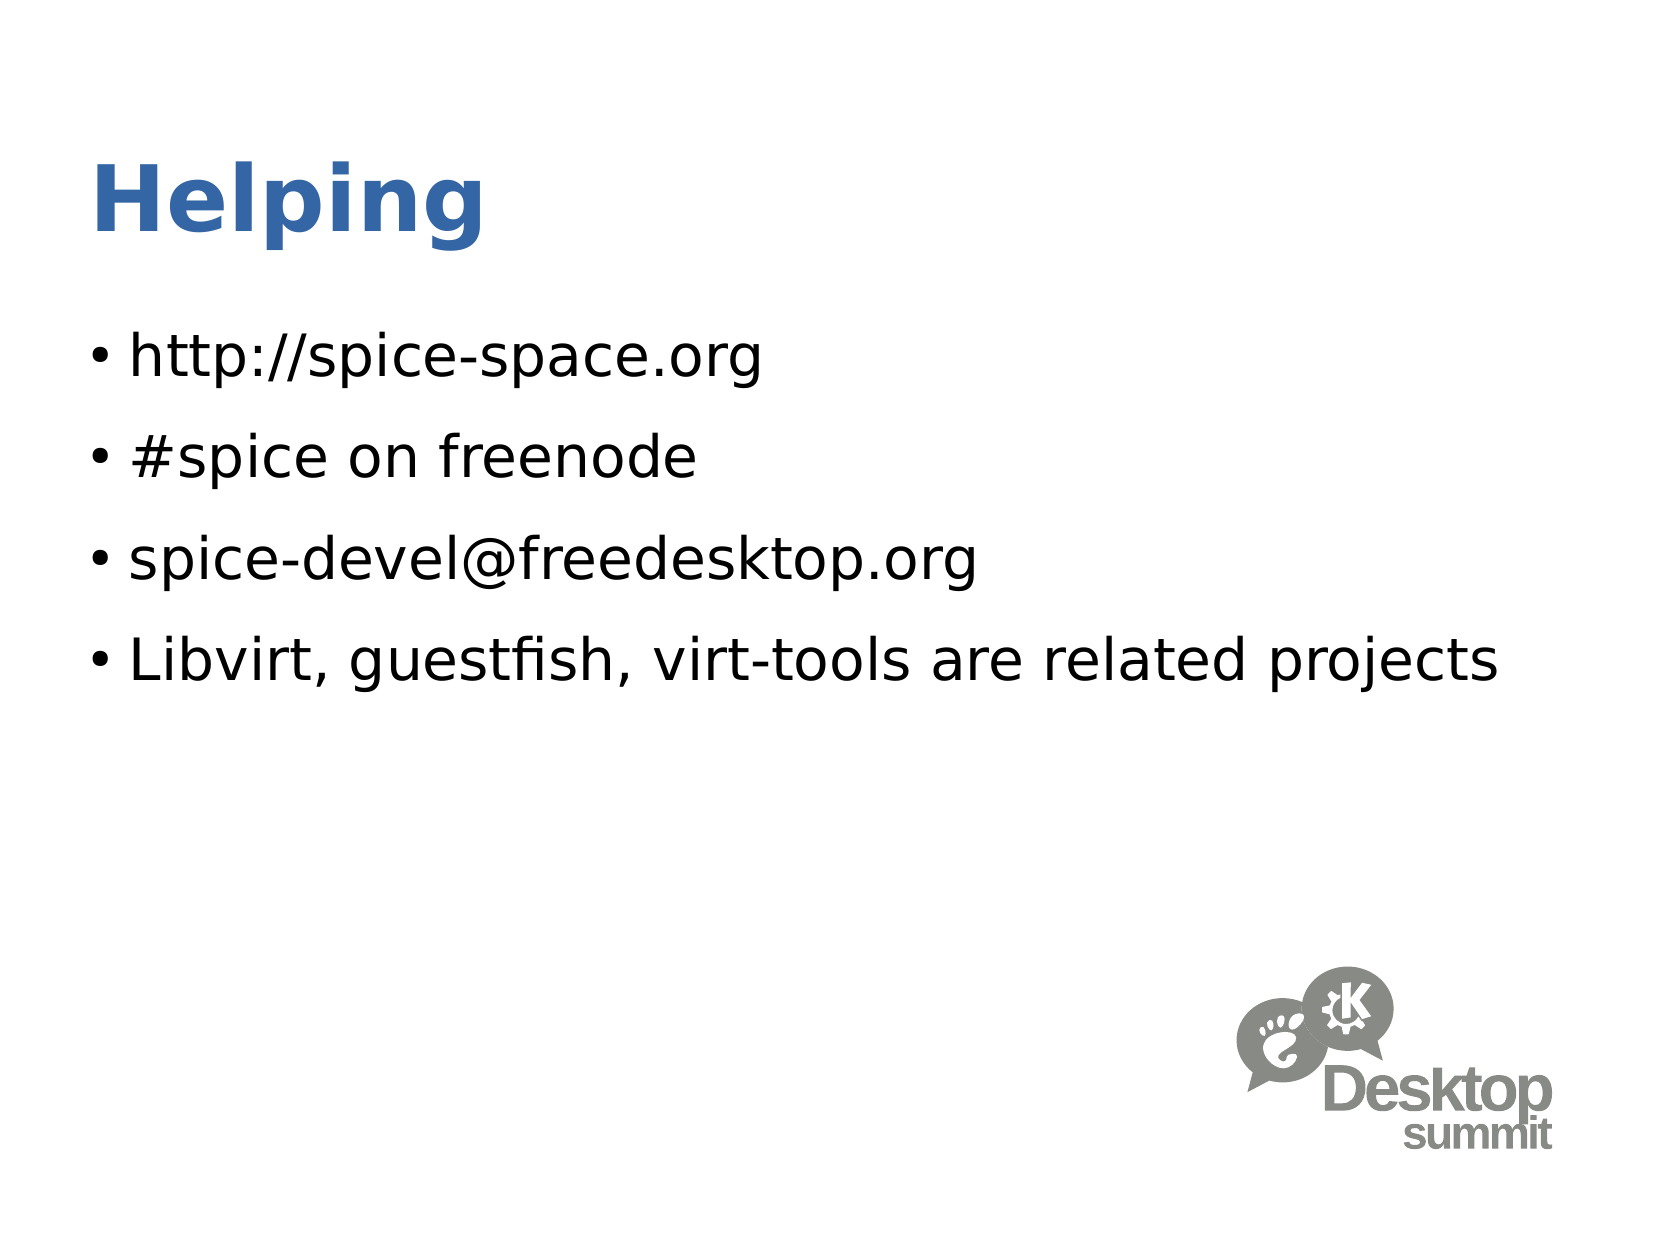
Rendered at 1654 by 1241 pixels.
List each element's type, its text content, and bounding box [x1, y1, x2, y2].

text_box http://spice-space.org #spice on freenode spice-devel@freedesktop.org Libvirt, guestfish, virt-tools are related projects [75, 280, 1576, 1051]
picture [1195, 887, 1613, 1201]
text_box Helping [75, 139, 1576, 280]
